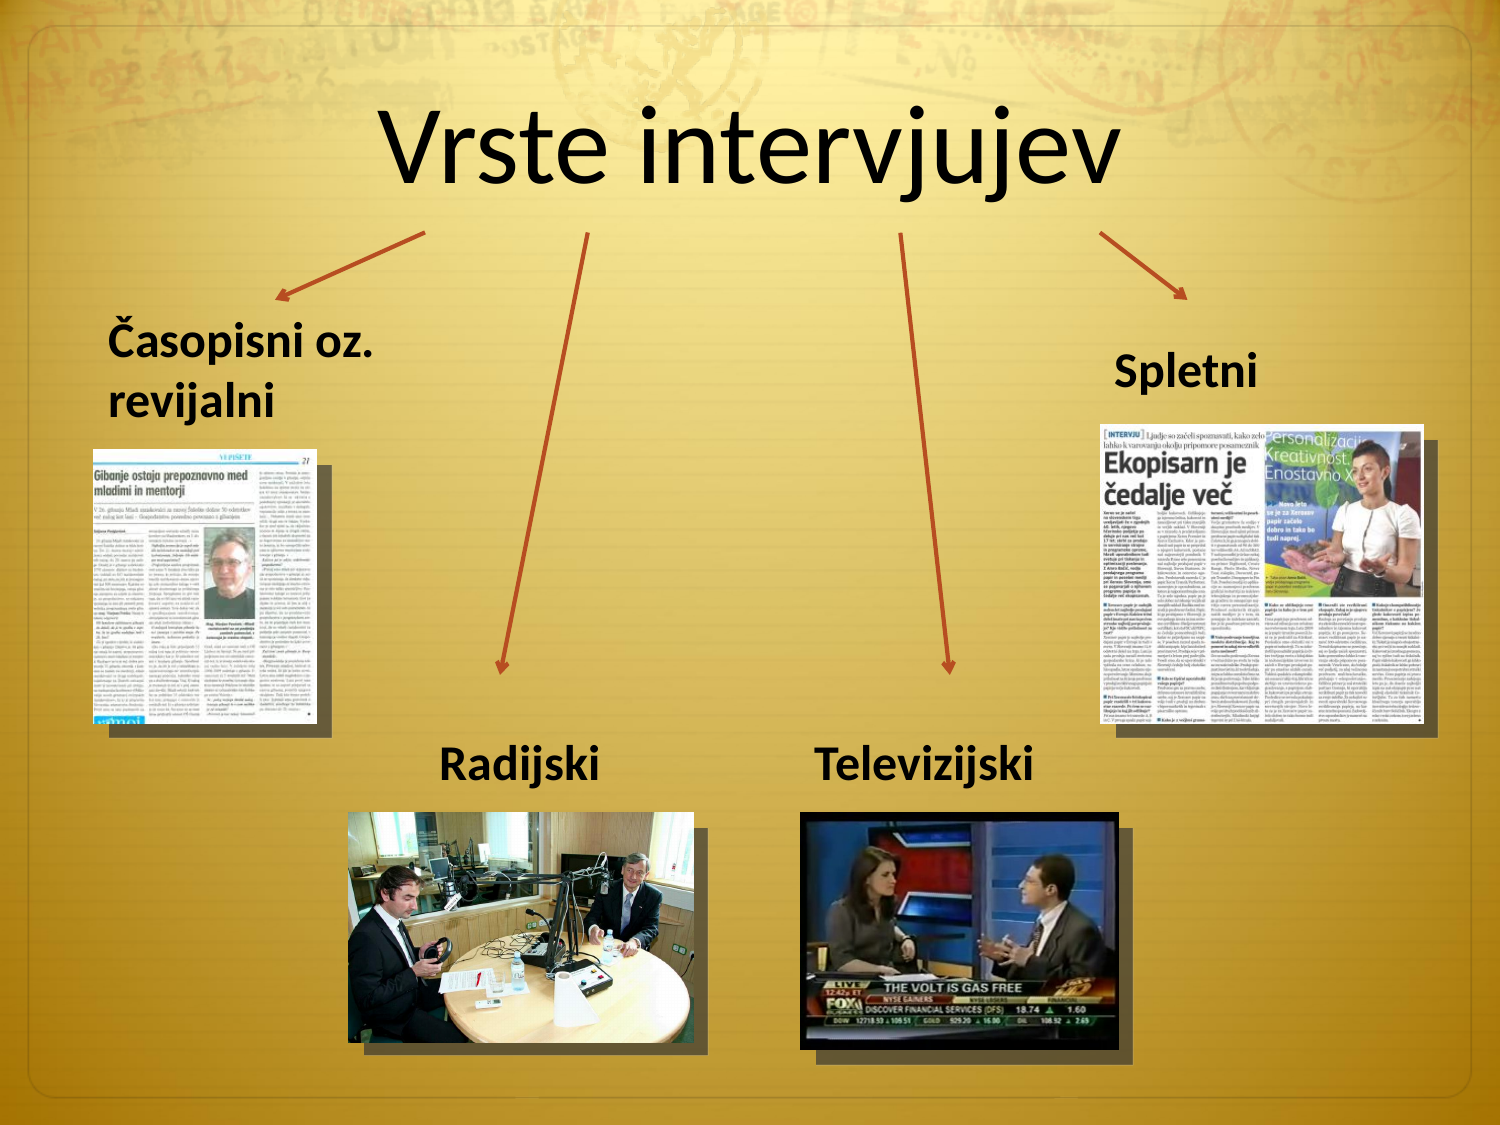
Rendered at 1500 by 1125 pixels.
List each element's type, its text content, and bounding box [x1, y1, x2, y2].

title Vrste intervjujev [93, 45, 1407, 233]
text_box Televizijski [799, 723, 1100, 799]
text_box Časopisni oz. revijalni [93, 299, 425, 435]
picture [0, 0, 1500, 1125]
text_box Spletni [1100, 330, 1500, 405]
text_box Radijski [425, 723, 750, 799]
